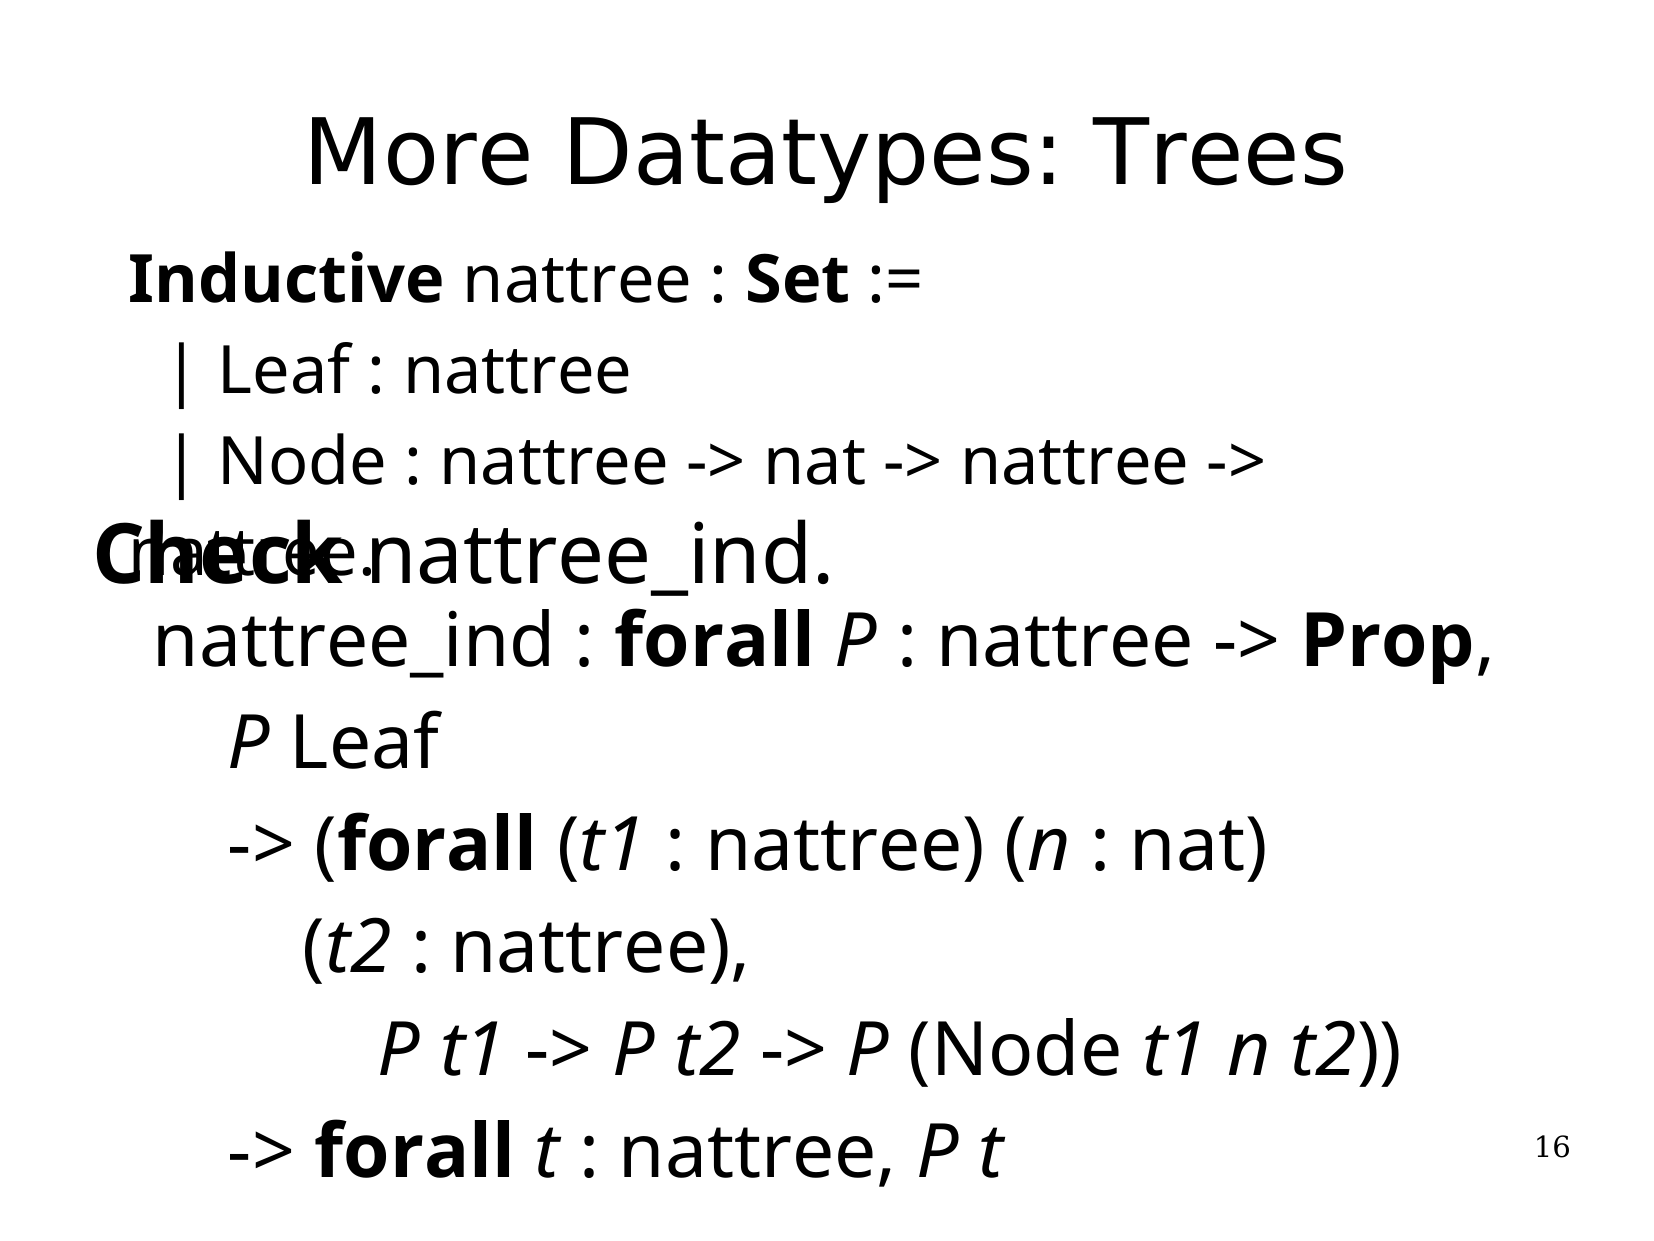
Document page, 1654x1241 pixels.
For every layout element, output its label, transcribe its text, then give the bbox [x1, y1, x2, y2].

text_box nattree_ind : forall P : nattree -> Prop, P Leaf -> (forall (t1 : nattree) (n : nat) (t2 : nattree), P t1 -> P t2 -> P (Node t1 n t2)) -> forall t : nattree, P t [138, 578, 1639, 1204]
text_box Inductive nattree : Set := | Leaf : nattree | Node : nattree -> nat -> nattree -> nattree. [114, 223, 1540, 526]
text_box Check nattree_ind. [77, 487, 1503, 618]
title More Datatypes: Trees [82, 49, 1571, 257]
